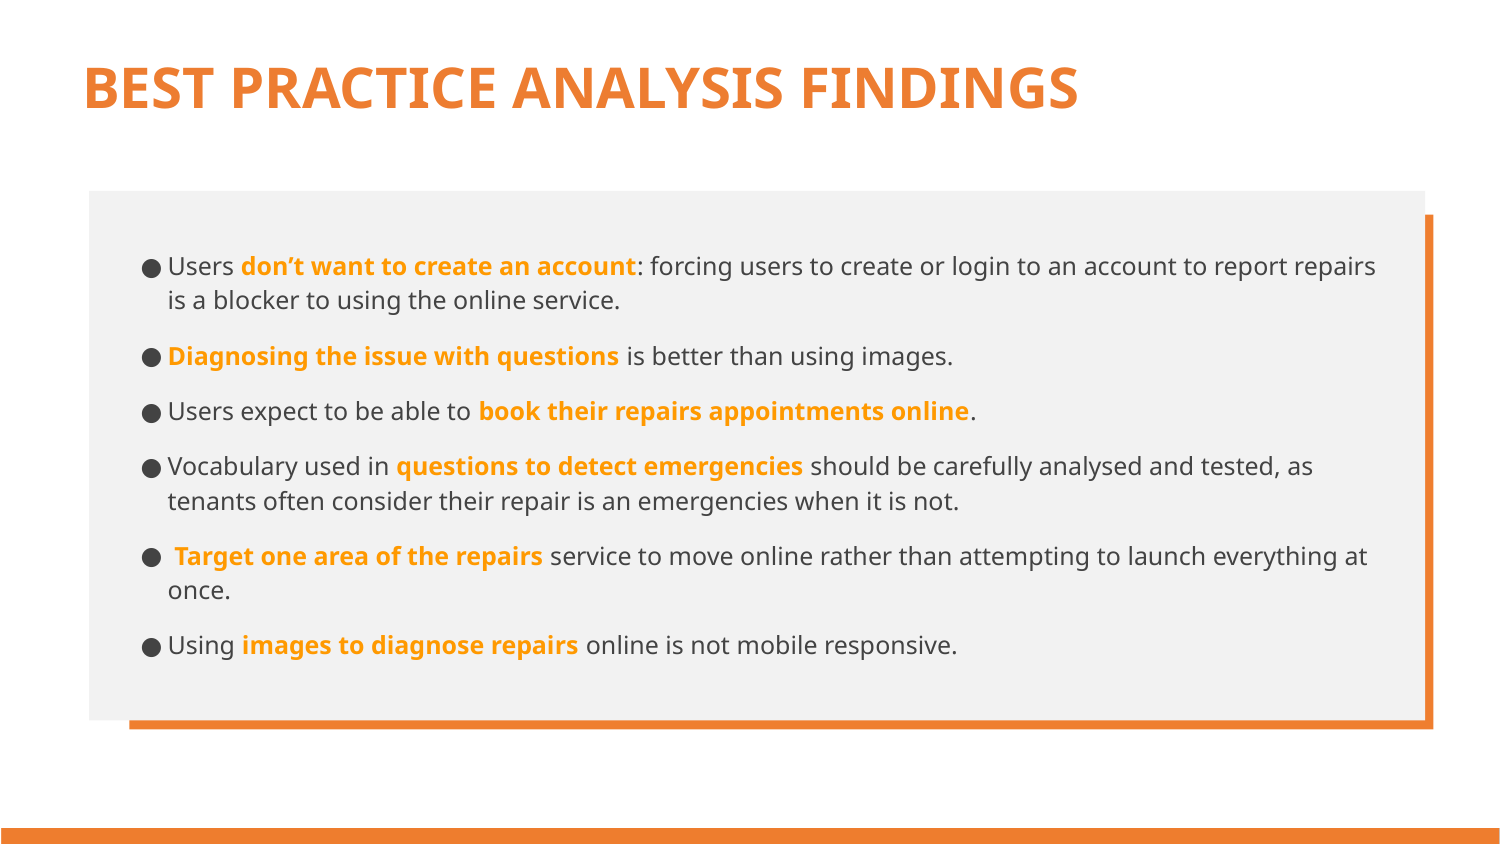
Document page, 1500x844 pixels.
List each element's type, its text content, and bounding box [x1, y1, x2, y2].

text_box Users don’t want to create an account: forcing users to create or login to an account to report repairs is a blocker to using the online service. Diagnosing the issue with questions is better than using images. Users expect to be able to book their repairs appointments online. Vocabulary used in questions to detect emergencies should be carefully analysed and tested, as tenants often consider their repair is an emergencies when it is not. Target one area of the repairs service to move online rather than attempting to launch everything at once. Using images to diagnose repairs online is not mobile responsive. [105, 240, 1397, 692]
text_box BEST PRACTICE ANALYSIS FINDINGS [71, 46, 1424, 135]
picture [0, 828, 1500, 844]
text_box [89, 190, 1434, 730]
